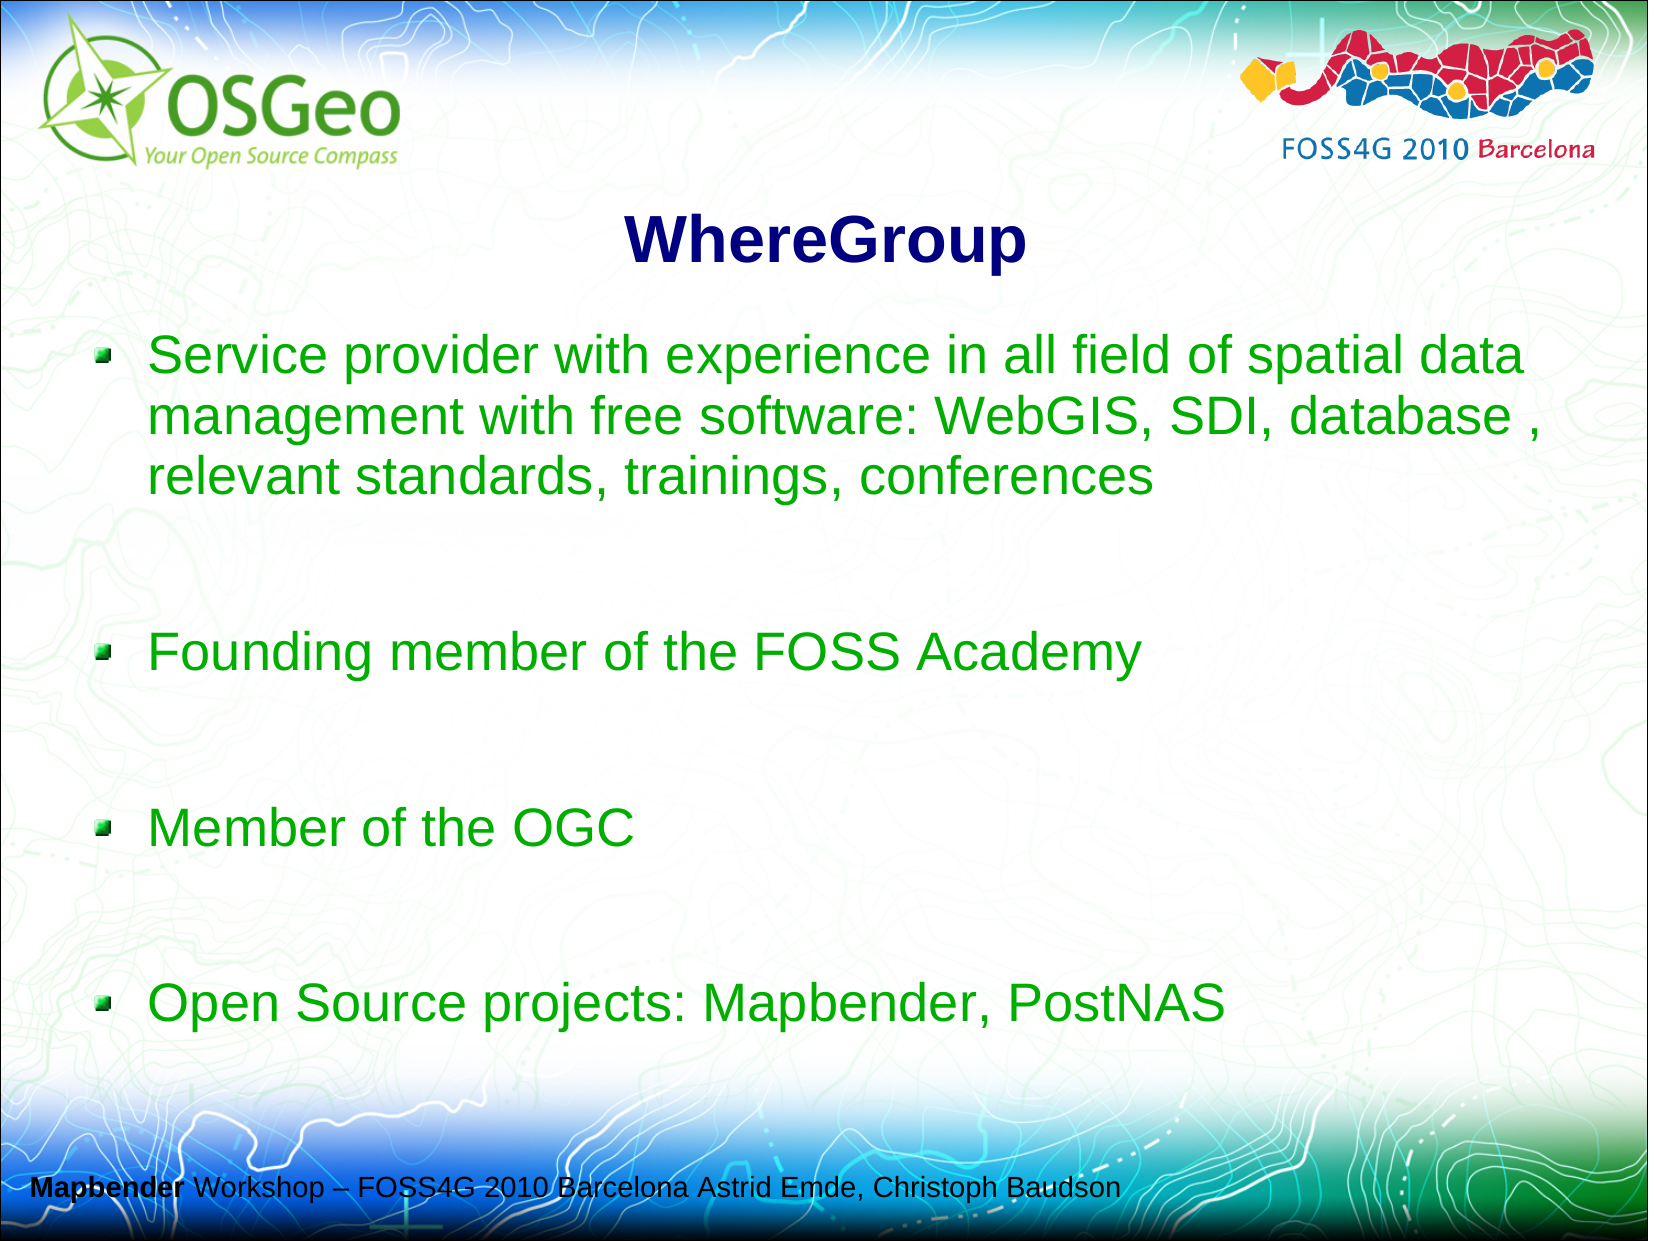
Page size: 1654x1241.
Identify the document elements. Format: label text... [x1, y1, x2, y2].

title WhereGroup [82, 172, 1571, 306]
picture [1, 1, 1647, 1240]
list Service provider with experience in all field of spatial data management with free software: WebGIS, SDI, database , relevant standards, trainings, conferences Founding member of the FOSS Academy Member of the OGC Open Source projects: Mapbender, PostNAS [76, 324, 1565, 1129]
